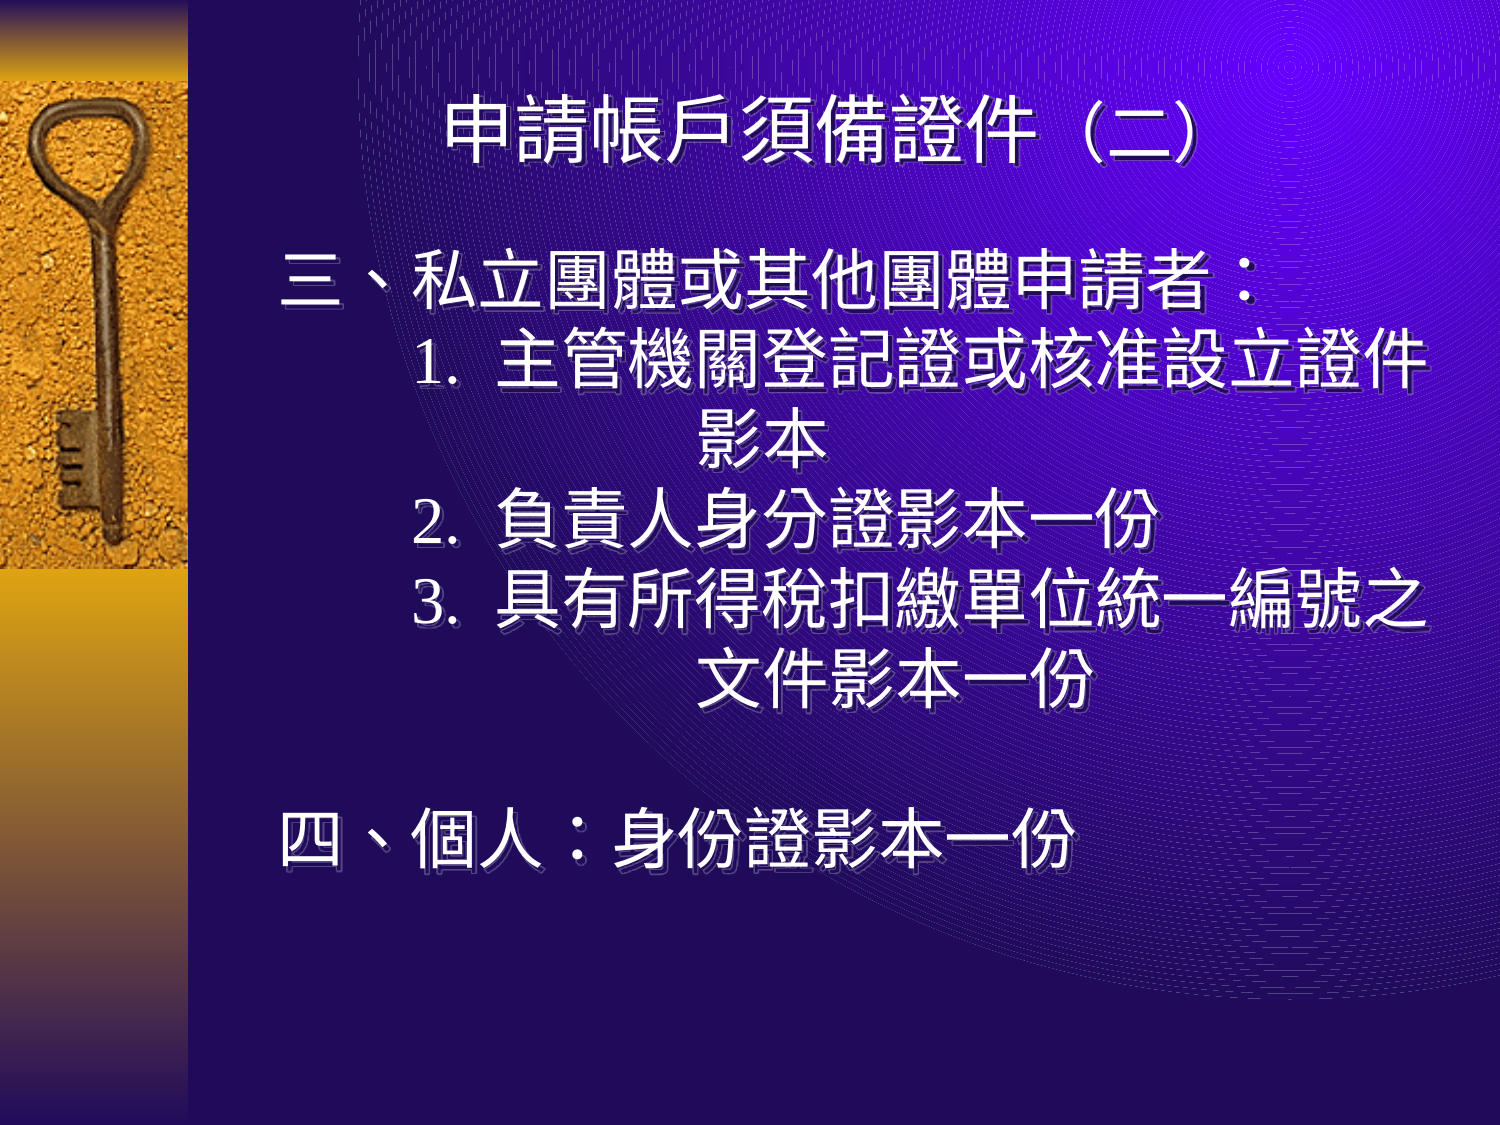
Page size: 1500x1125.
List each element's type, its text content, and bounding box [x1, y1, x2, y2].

text_box 申請帳戶須備證件（二） 三、私立團體或其他團體申請者： 1. 主管機關登記證或核准設立證件 影本 2. 負責人身分證影本一份 3. 具有所得稅扣繳單位統一編號之 文件影本一份 四、個人：身份證影本一份 [263, 75, 1450, 885]
